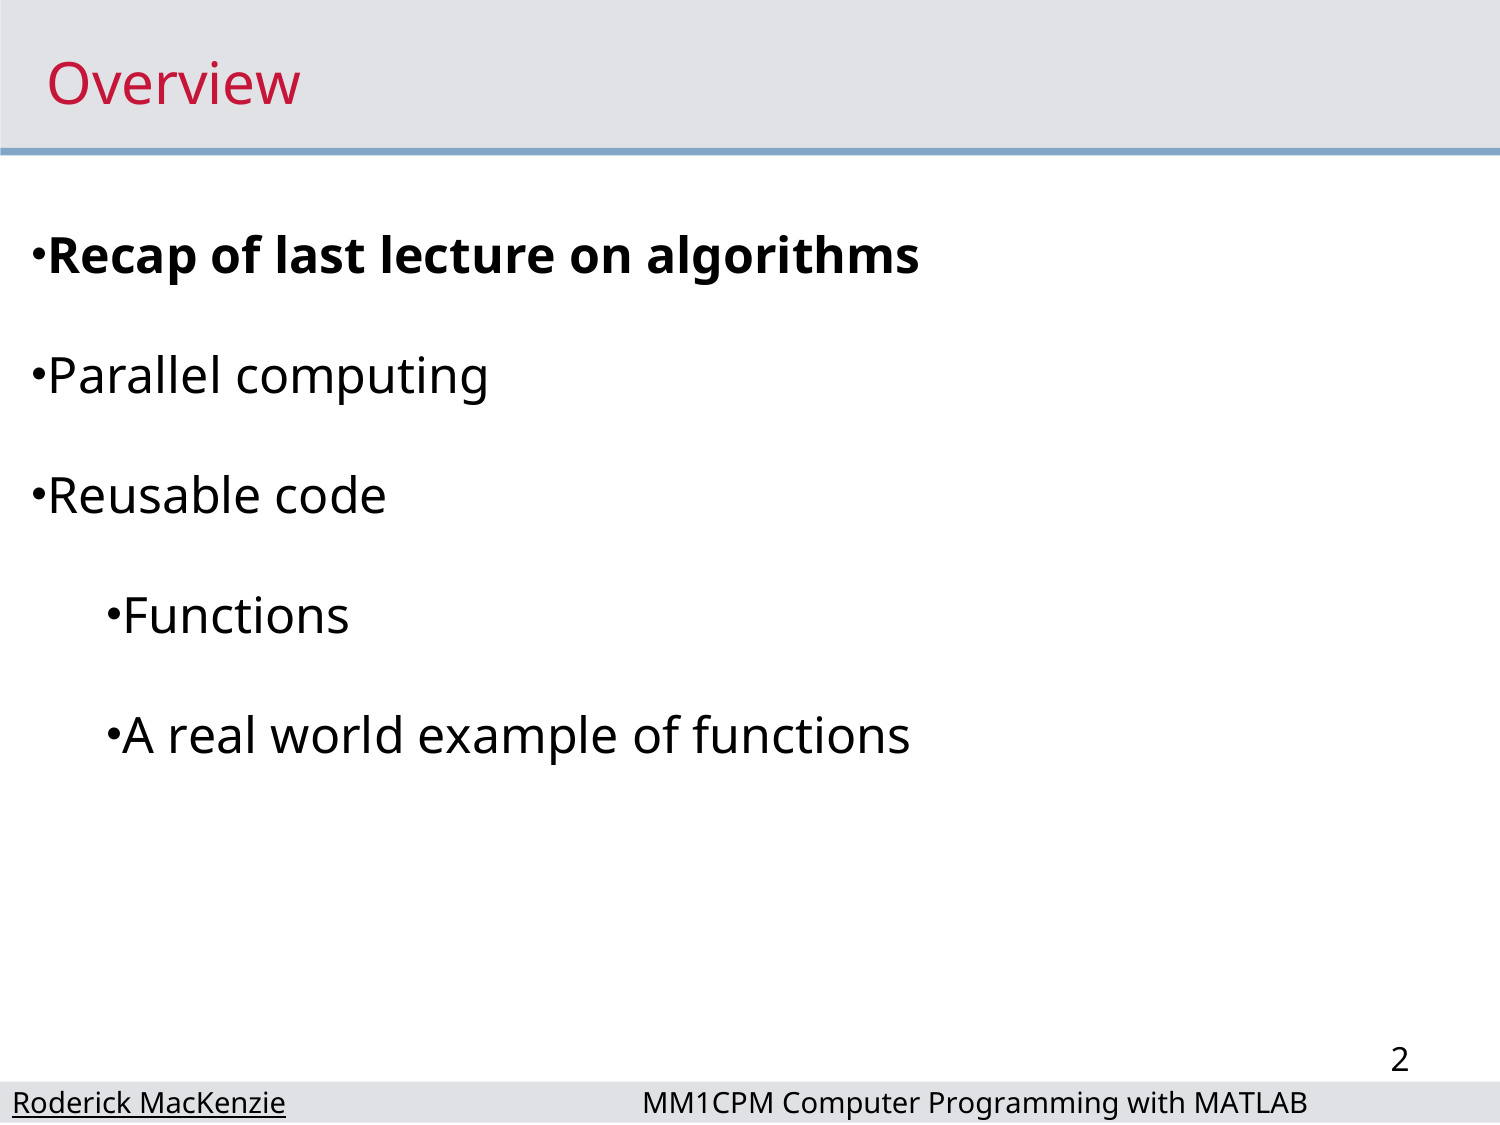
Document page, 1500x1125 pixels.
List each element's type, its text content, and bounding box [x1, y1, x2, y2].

text_box <number> [1375, 1030, 1500, 1101]
text_box Recap of last lecture on algorithms Parallel computing Reusable code Functions A real world example of functions [15, 216, 1500, 772]
title Overview [31, 29, 1142, 135]
